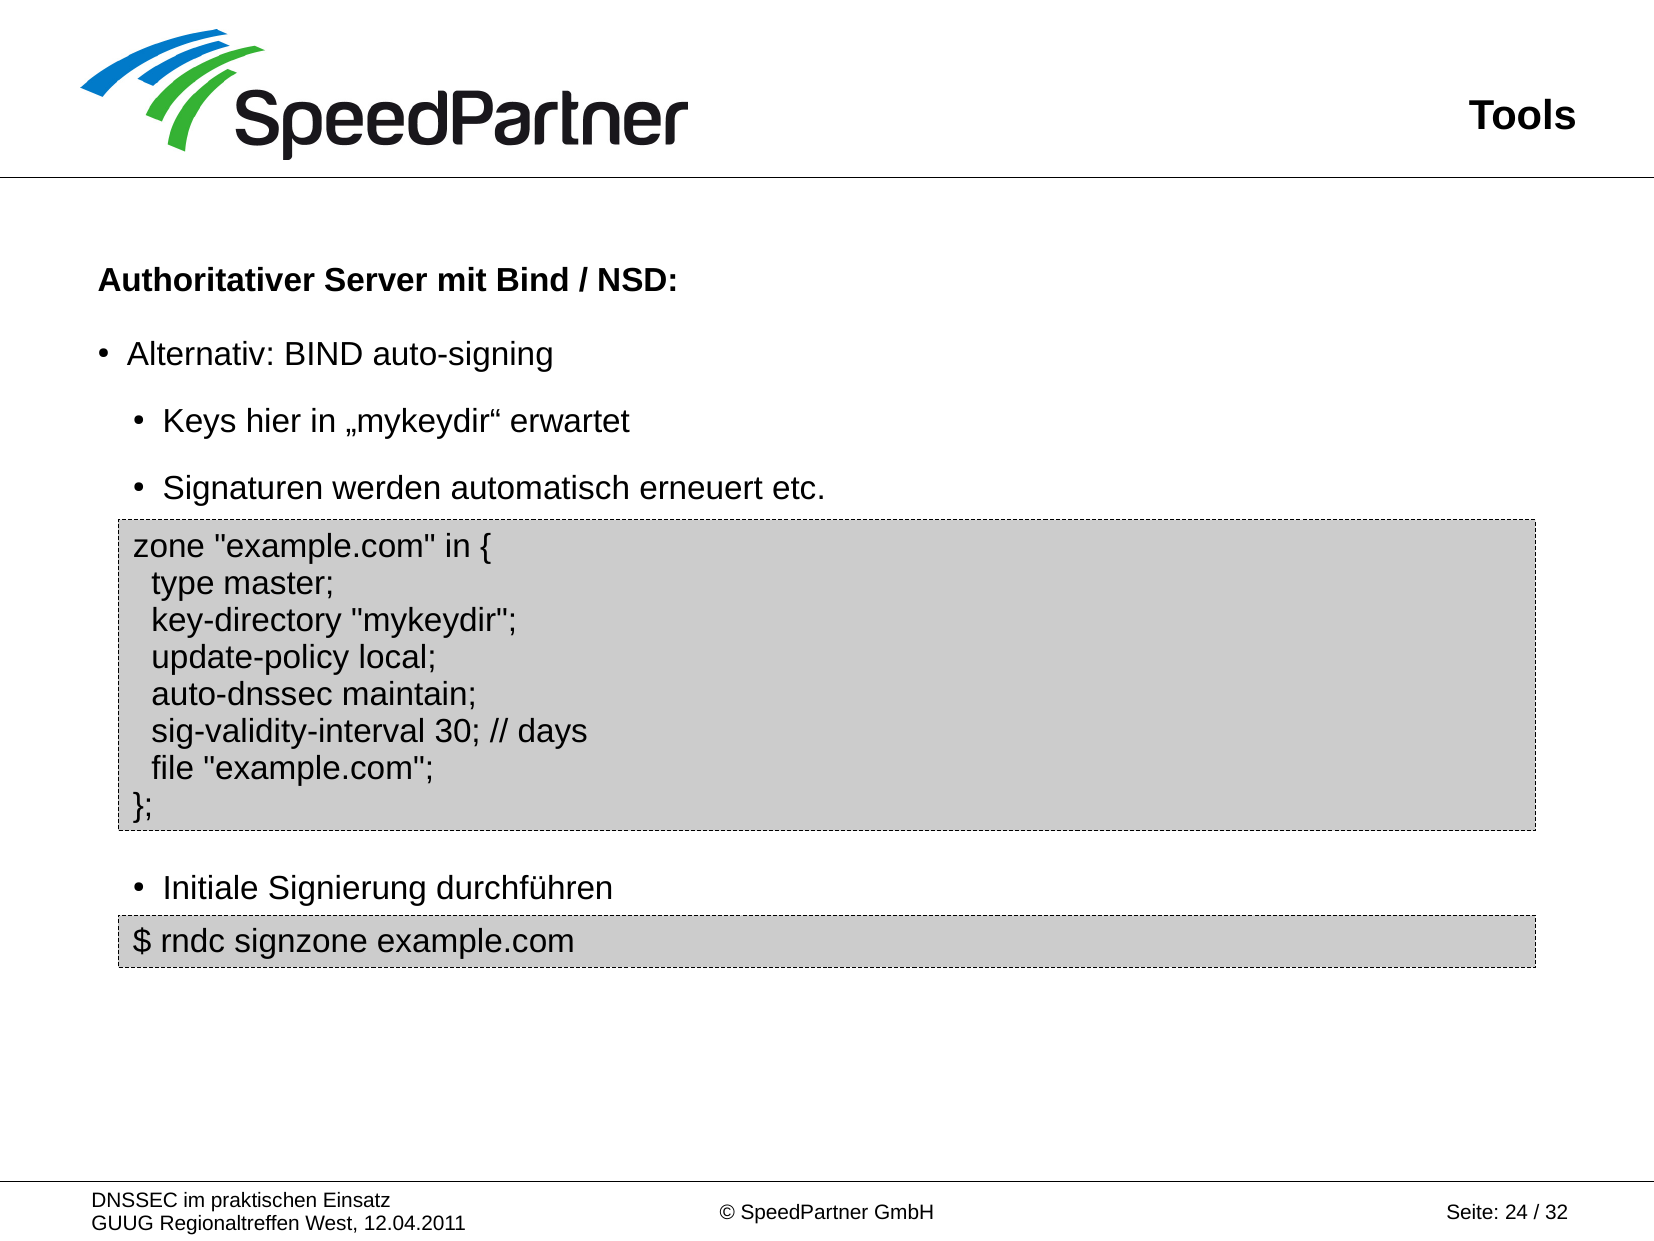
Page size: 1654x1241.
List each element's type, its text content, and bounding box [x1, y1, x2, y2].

text_box zone "example.com" in { type master; key-directory "mykeydir"; update-policy local; auto-dnssec maintain; sig-validity-interval 30; // days file "example.com"; }; [118, 519, 1536, 831]
title Tools [590, 70, 1577, 160]
text_box Authoritativer Server mit Bind / NSD: Alternativ: BIND auto-signing Keys hier in „mykeydir“ erwartet Signaturen werden automatisch erneuert etc. Initiale Signierung durchführen [82, 253, 1565, 1151]
text_box $ rndc signzone example.com [118, 915, 1536, 968]
picture [80, 29, 688, 160]
